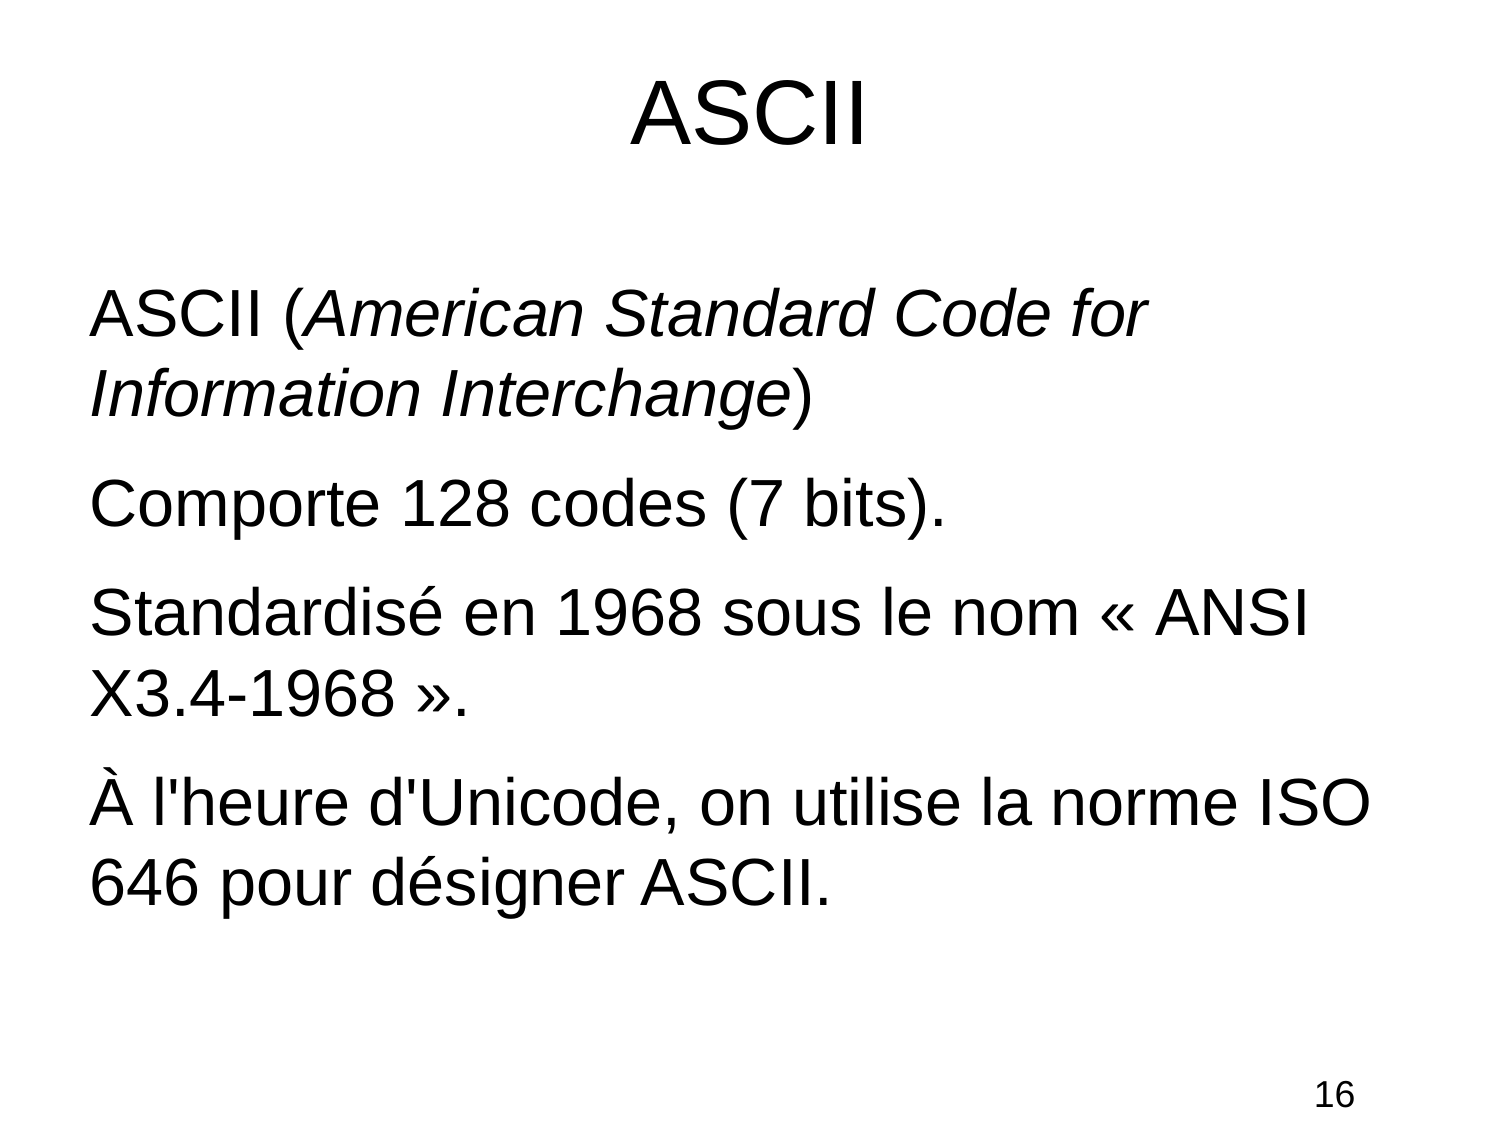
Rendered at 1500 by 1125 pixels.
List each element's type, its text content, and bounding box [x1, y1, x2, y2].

title ASCII [75, 45, 1425, 233]
list ASCII (American Standard Code for Information Interchange) Comporte 128 codes (7 bits). Standardisé en 1968 sous le nom « ANSI X3.4-1968 ». À l'heure d'Unicode, on utilise la norme ISO 646 pour désigner ASCII. [75, 262, 1425, 1005]
